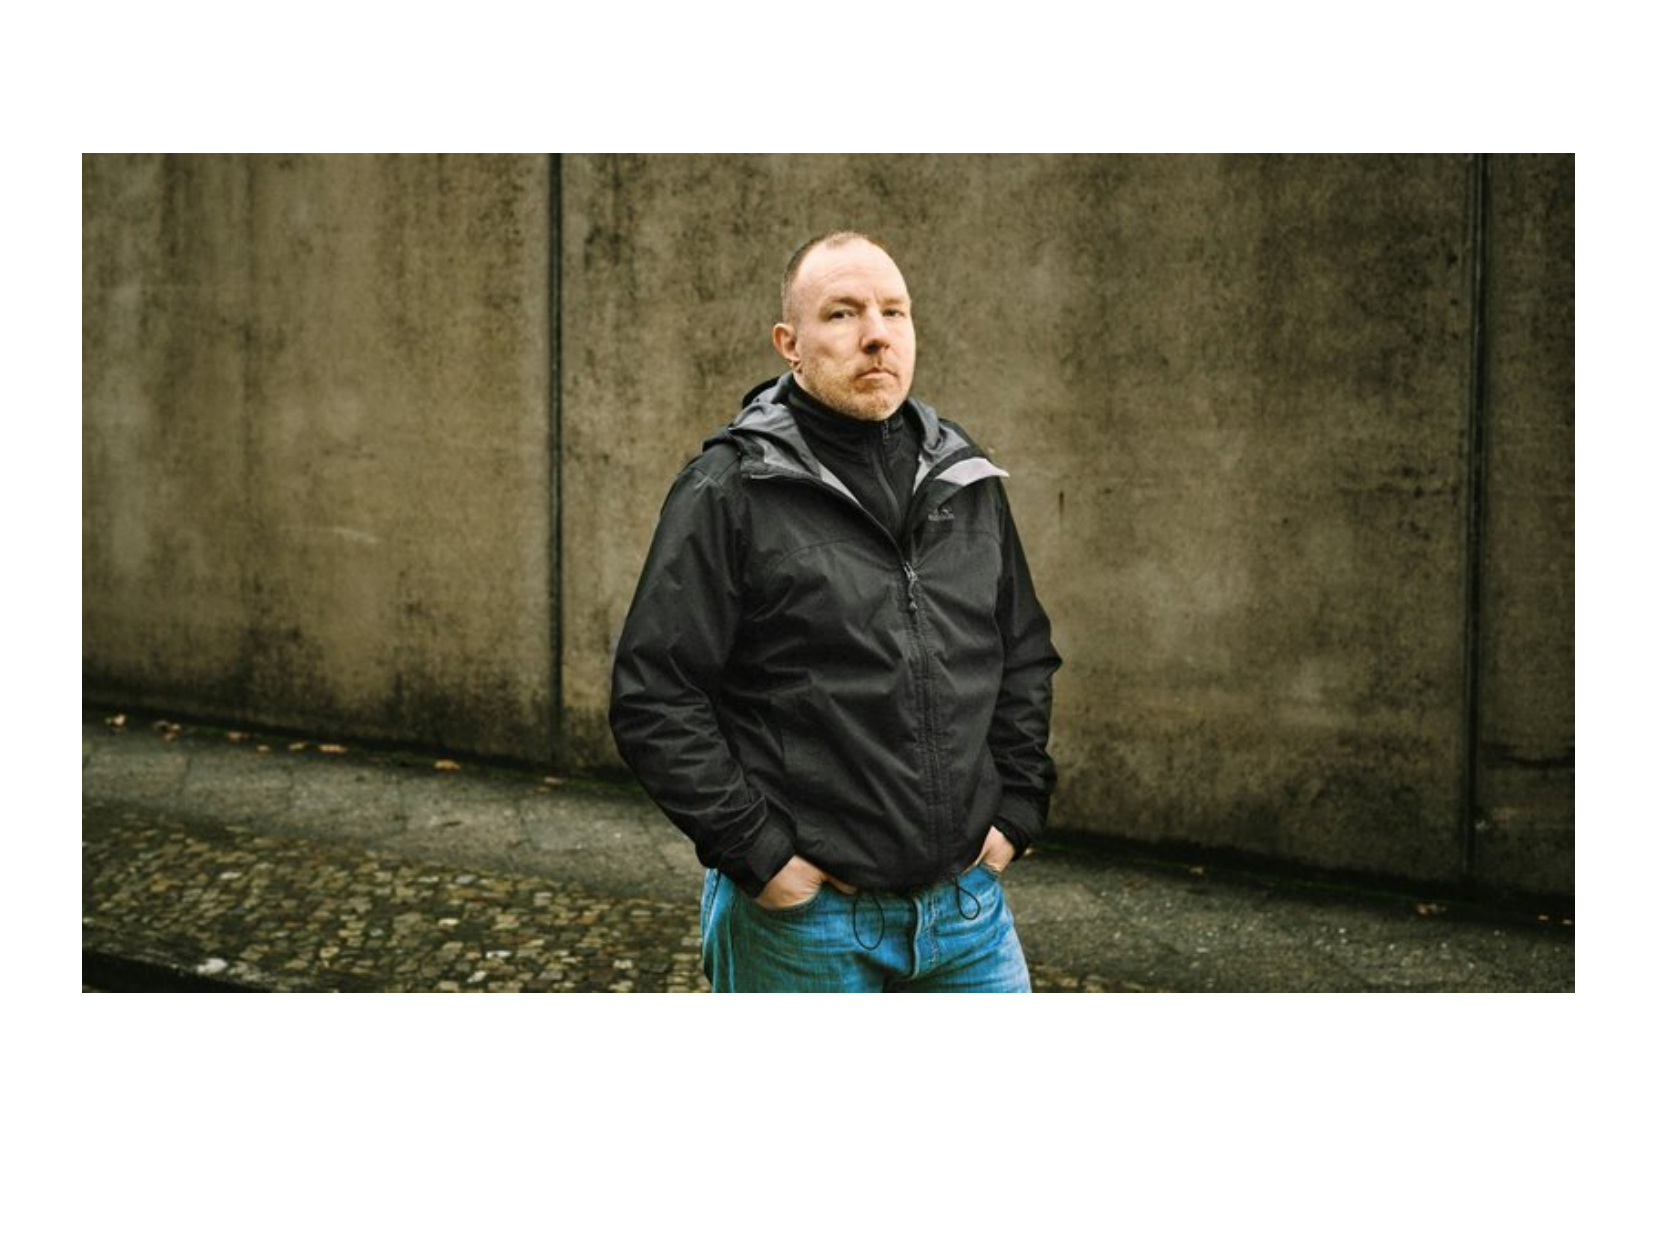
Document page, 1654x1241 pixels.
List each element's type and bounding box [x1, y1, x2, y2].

picture [82, 153, 1575, 993]
